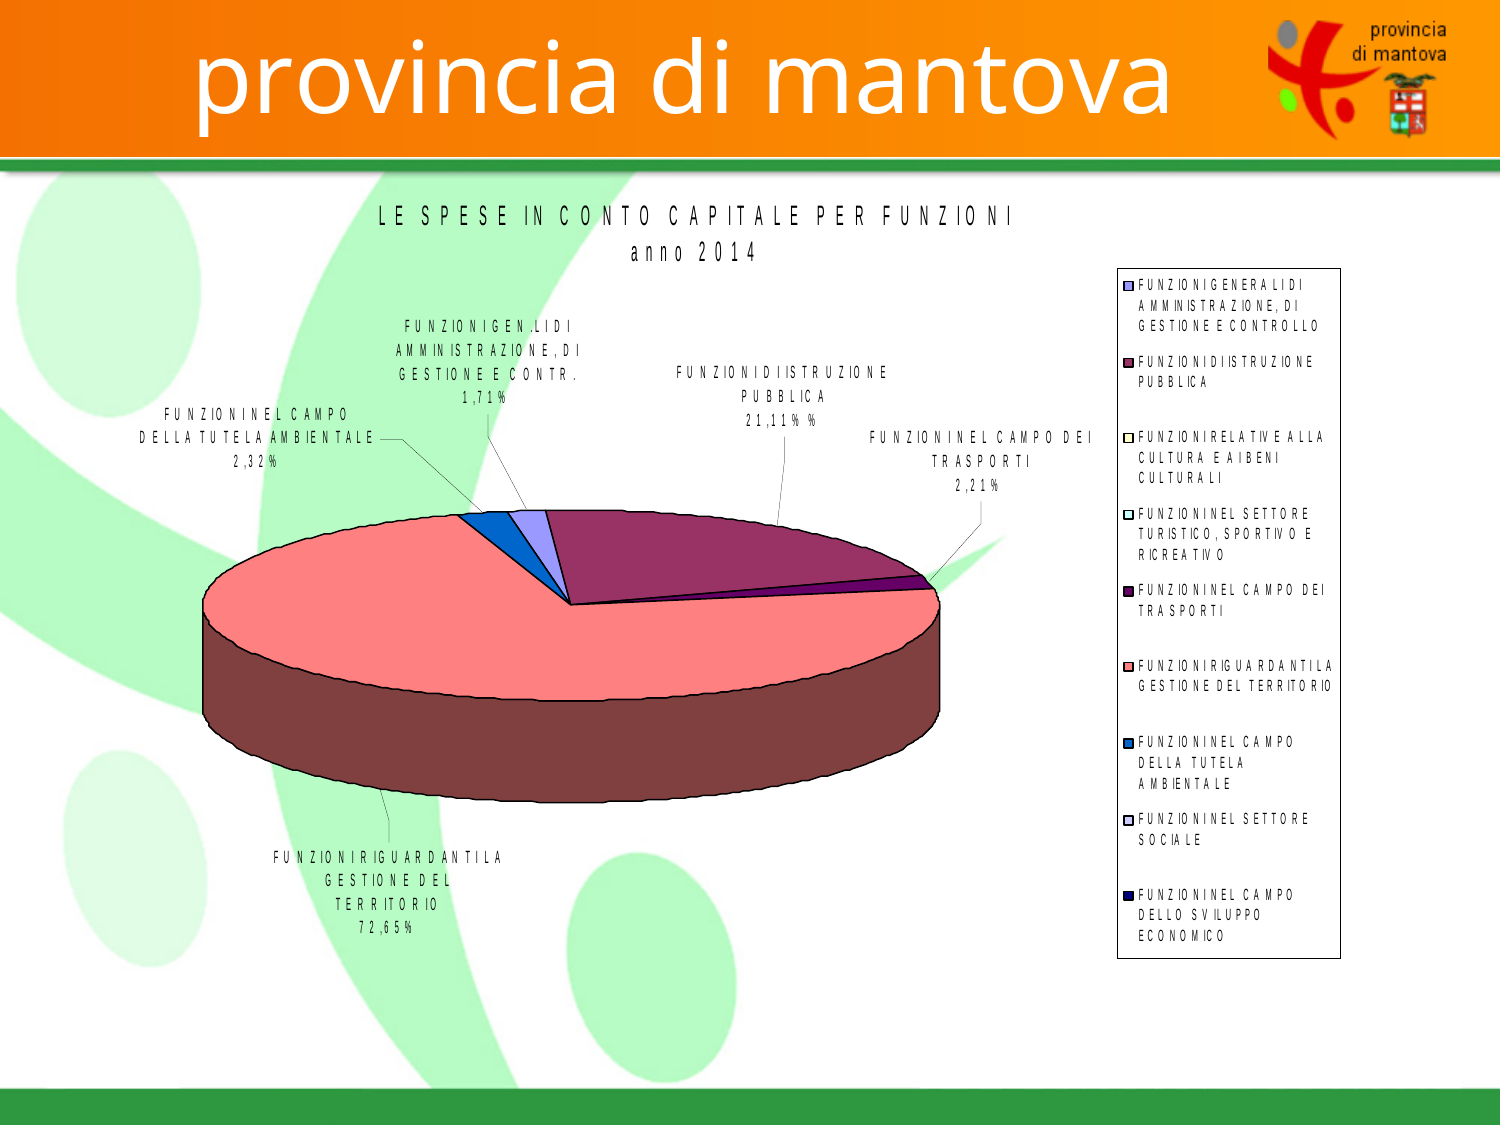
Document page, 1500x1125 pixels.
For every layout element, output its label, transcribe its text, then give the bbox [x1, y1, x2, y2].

text_box provincia di mantova [176, 5, 1205, 142]
picture [0, 157, 1500, 1125]
picture [1267, 15, 1452, 142]
